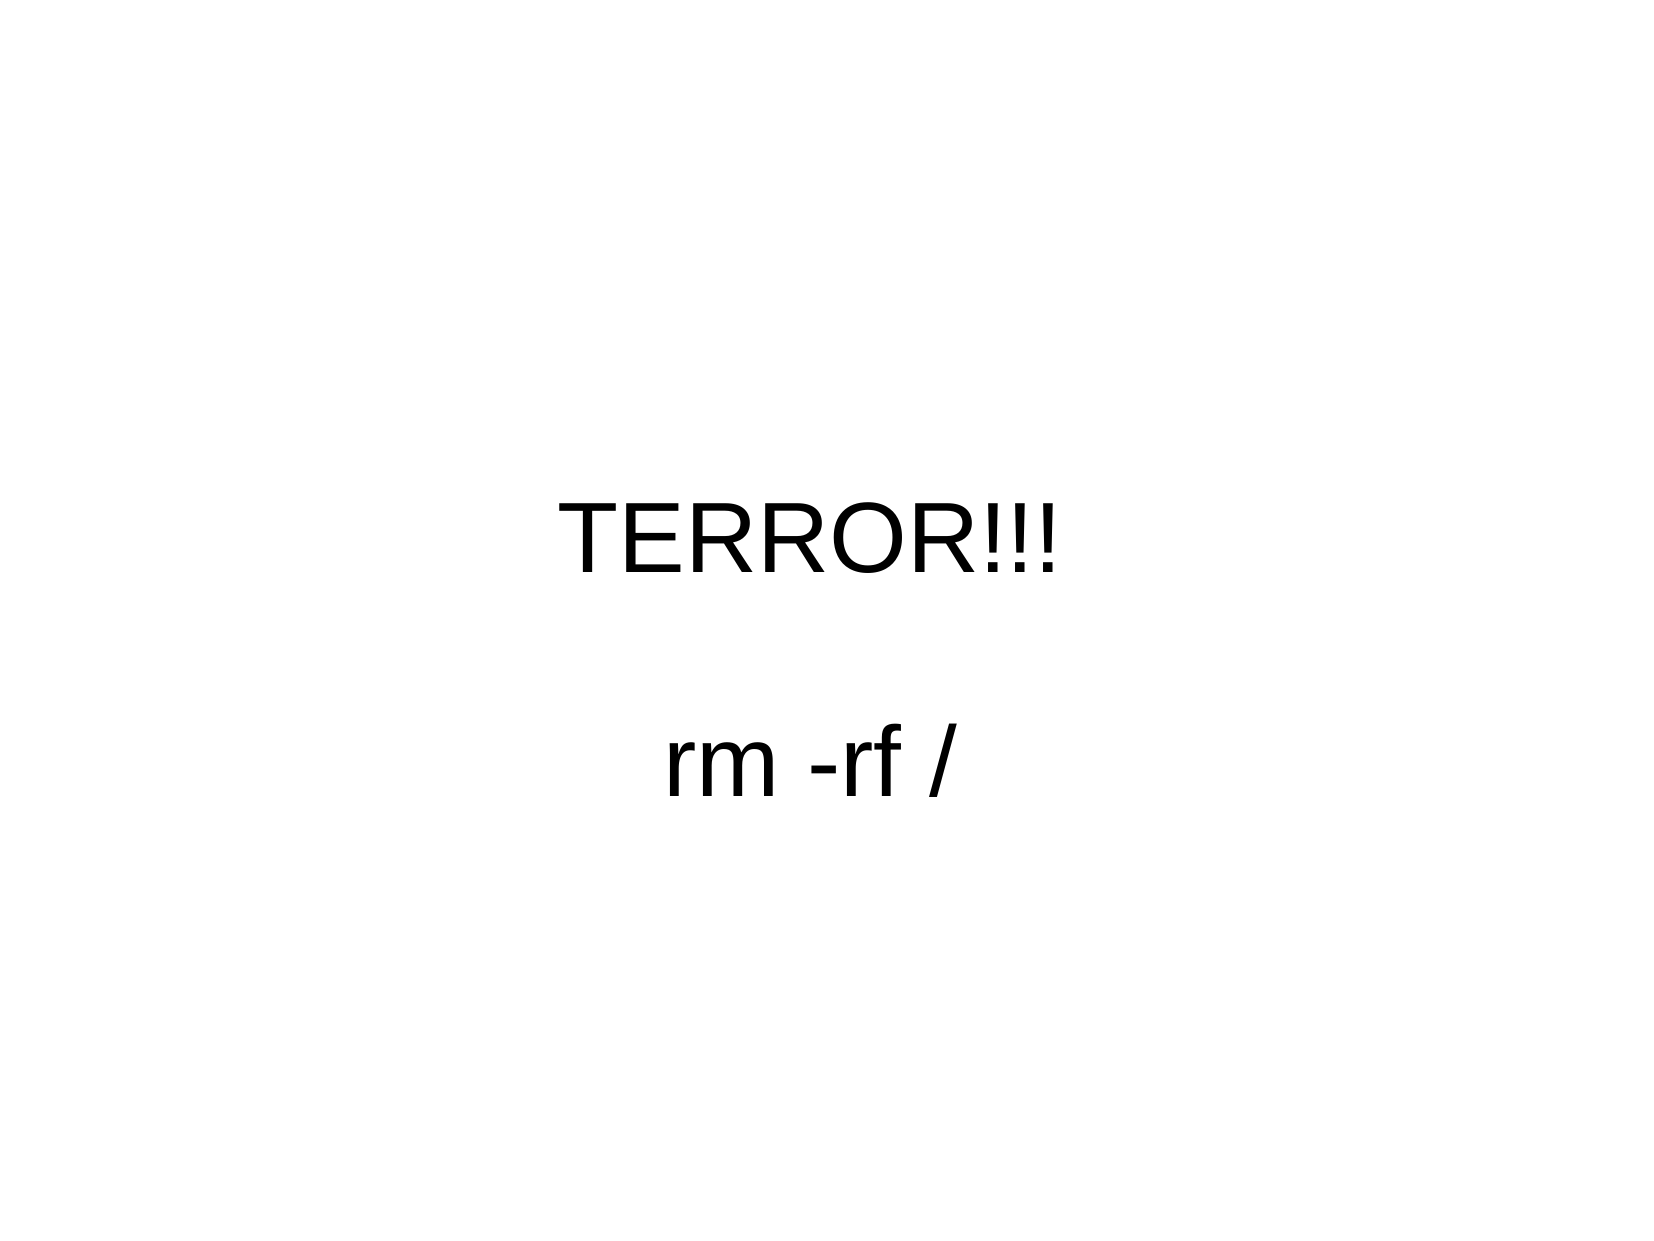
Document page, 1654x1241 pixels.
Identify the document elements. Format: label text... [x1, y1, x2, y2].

text_box TERROR!!! rm -rf / [82, 290, 1538, 1010]
